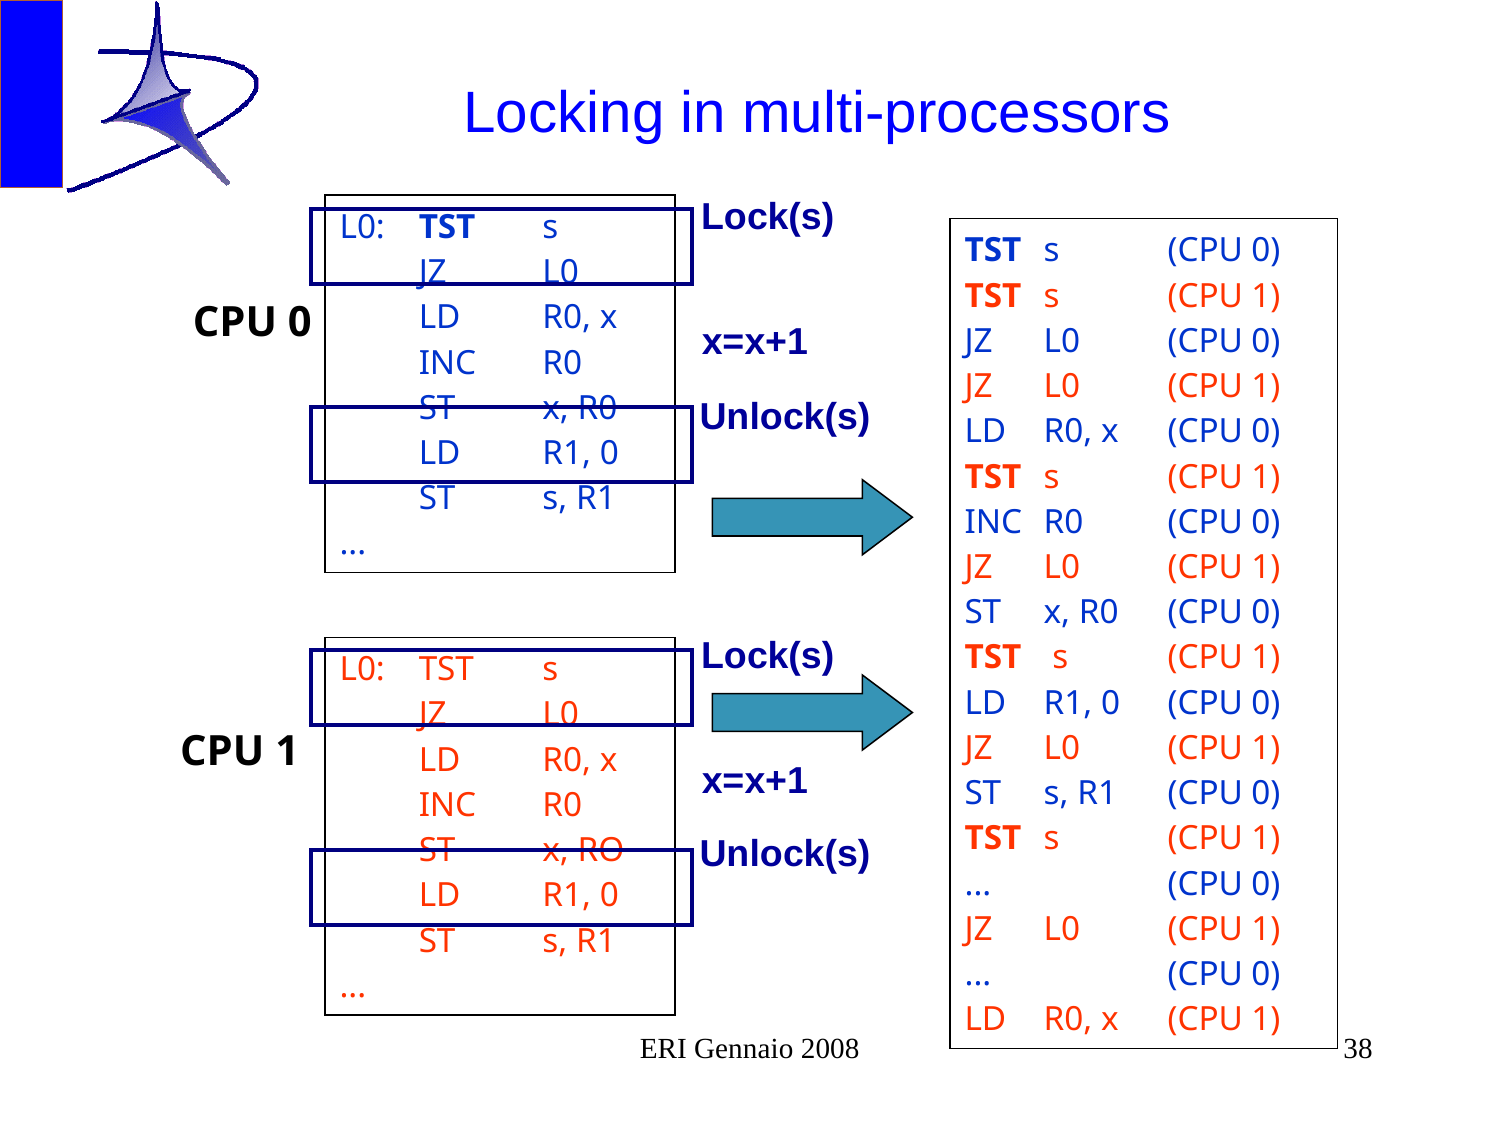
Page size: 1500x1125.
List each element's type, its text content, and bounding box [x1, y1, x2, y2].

picture [62, 0, 263, 197]
text_box L0: TST s JZ L0 LD R0, x INC R0 ST x, R0 LD R1, 0 ST s, R1 ... [324, 409, 675, 480]
text_box L0: TST s JZ L0 LD R0, x INC R0 ST x, RO LD R1, 0 ST s, R1 ... [324, 652, 675, 723]
text_box L0: TST s JZ L0 LD R0, x INC R0 ST x, RO LD R1, 0 ST s, R1 ... [324, 927, 675, 1015]
text_box L0: TST s JZ L0 LD R0, x INC R0 ST x, RO LD R1, 0 ST s, R1 ... [324, 637, 675, 648]
text_box Unlock(s) [684, 825, 886, 883]
text_box x=x+1 [687, 752, 824, 810]
text_box CPU 0 [178, 283, 327, 357]
text_box L0: TST s JZ L0 LD R0, x INC R0 ST x, R0 LD R1, 0 ST s, R1 ... [324, 211, 675, 282]
text_box Lock(s) [686, 187, 850, 245]
text_box CPU 1 [165, 712, 315, 785]
text_box Unlock(s) [684, 387, 886, 445]
text_box L0: TST s JZ L0 LD R0, x INC R0 ST x, R0 LD R1, 0 ST s, R1 ... [324, 195, 675, 207]
text_box L0: TST s JZ L0 LD R0, x INC R0 ST x, RO LD R1, 0 ST s, R1 ... [324, 727, 675, 848]
text_box [712, 675, 913, 751]
text_box x=x+1 [687, 312, 824, 370]
text_box Lock(s) [686, 627, 850, 685]
text_box L0: TST s JZ L0 LD R0, x INC R0 ST x, RO LD R1, 0 ST s, R1 ... [324, 852, 675, 923]
title Locking in multi-processors [174, 61, 1425, 164]
text_box [712, 479, 913, 555]
text_box L0: TST s JZ L0 LD R0, x INC R0 ST x, R0 LD R1, 0 ST s, R1 ... [324, 286, 675, 405]
text_box TST s (CPU 0) TST s (CPU 1) JZ L0 (CPU 0) JZ L0 (CPU 1) LD R0, x (CPU 0) TST s (CPU 1) INC R0 (CPU 0) JZ L0 (CPU 1) ST x, R0 (CPU 0) TST s (CPU 1) LD R1, 0 (CPU 0) JZ L0 (CPU 1) ST s, R1 (CPU 0) TST s (CPU 1) ... (CPU 0) JZ L0 (CPU 1) ... (CPU 0) LD R0, x (CPU 1) [949, 218, 1338, 1049]
text_box L0: TST s JZ L0 LD R0, x INC R0 ST x, R0 LD R1, 0 ST s, R1 ... [324, 484, 675, 573]
